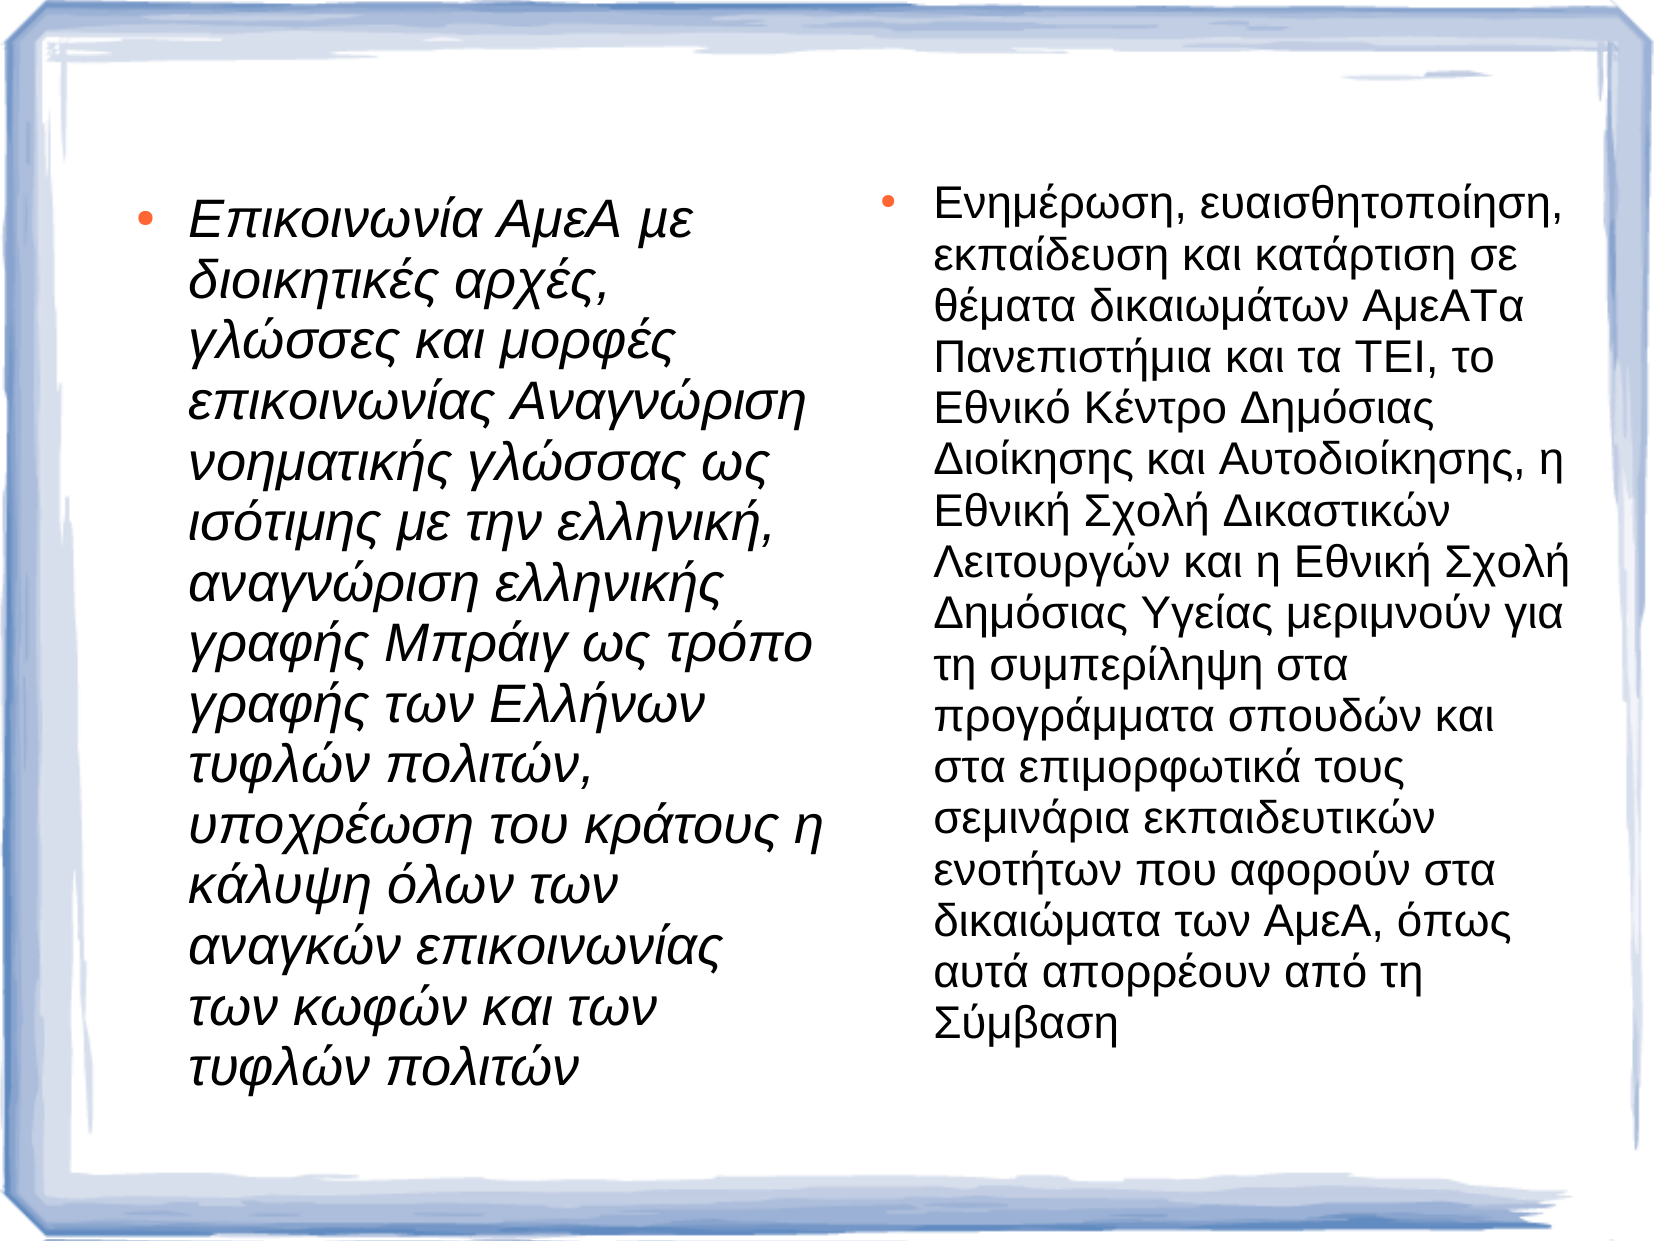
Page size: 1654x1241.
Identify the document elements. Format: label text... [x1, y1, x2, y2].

list Ενημέρωση, ευαισθητοποίηση, εκπαίδευση και κατάρτιση σε θέματα δικαιωμάτων ΑμεΑΤα Πανεπιστήμια και τα ΤΕΙ, το Εθνικό Κέντρο Δημόσιας Διοίκησης και Αυτοδιοίκησης, η Εθνική Σχολή Δικαστικών Λειτουργών και η Εθνική Σχολή Δημόσιας Υγείας μεριμνούν για τη συμπερίληψη στα προγράμματα σπουδών και στα επιμορφωτικά τους σεμινάρια εκπαιδευτικών ενοτήτων που αφορούν στα δικαιώματα των ΑμεΑ, όπως αυτά απορρέουν από τη Σύμβαση [862, 177, 1572, 1146]
picture [0, 0, 1654, 1241]
list Επικοινωνία ΑμεΑ µε διοικητικές αρχές, γλώσσες και μορφές επικοινωνίας Αναγνώριση νοηματικής γλώσσας ως ισότιμης με την ελληνική, αναγνώριση ελληνικής γραφής Μπράιγ ως τρόπο γραφής των Ελλήνων τυφλών πολιτών, υποχρέωση του κράτους η κάλυψη όλων των αναγκών επικοινωνίας των κωφών και των τυφλών πολιτών [118, 188, 827, 1123]
